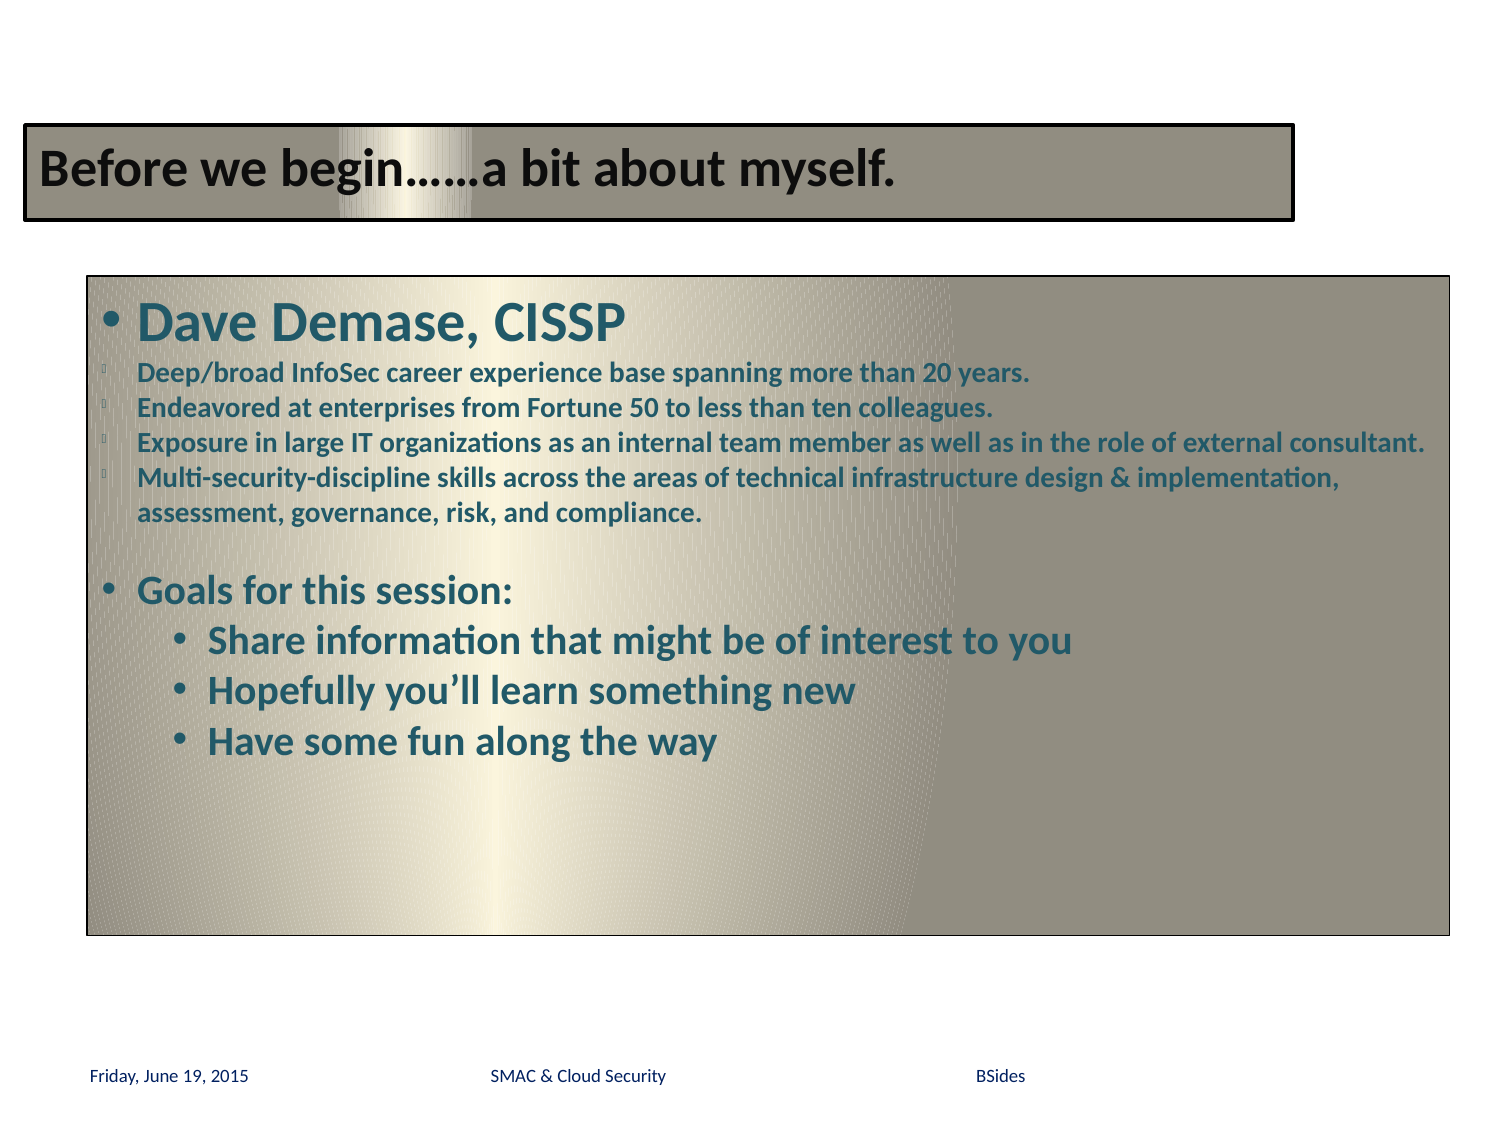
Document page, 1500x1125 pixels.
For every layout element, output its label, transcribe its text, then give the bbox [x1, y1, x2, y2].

text_box Friday, June 19, 2015 SMAC & Cloud Security BSides [74, 1042, 1395, 1103]
text_box Before we begin……a bit about myself. [25, 125, 1294, 220]
text_box Dave Demase, CISSP Deep/broad InfoSec career experience base spanning more than 20 years. Endeavored at enterprises from Fortune 50 to less than ten colleagues. Exposure in large IT organizations as an internal team member as well as in the role of external consultant. Multi-security-discipline skills across the areas of technical infrastructure design & implementation, assessment, governance, risk, and compliance. Goals for this session: Share information that might be of interest to you Hopefully you’ll learn something new Have some fun along the way [86, 276, 1450, 936]
